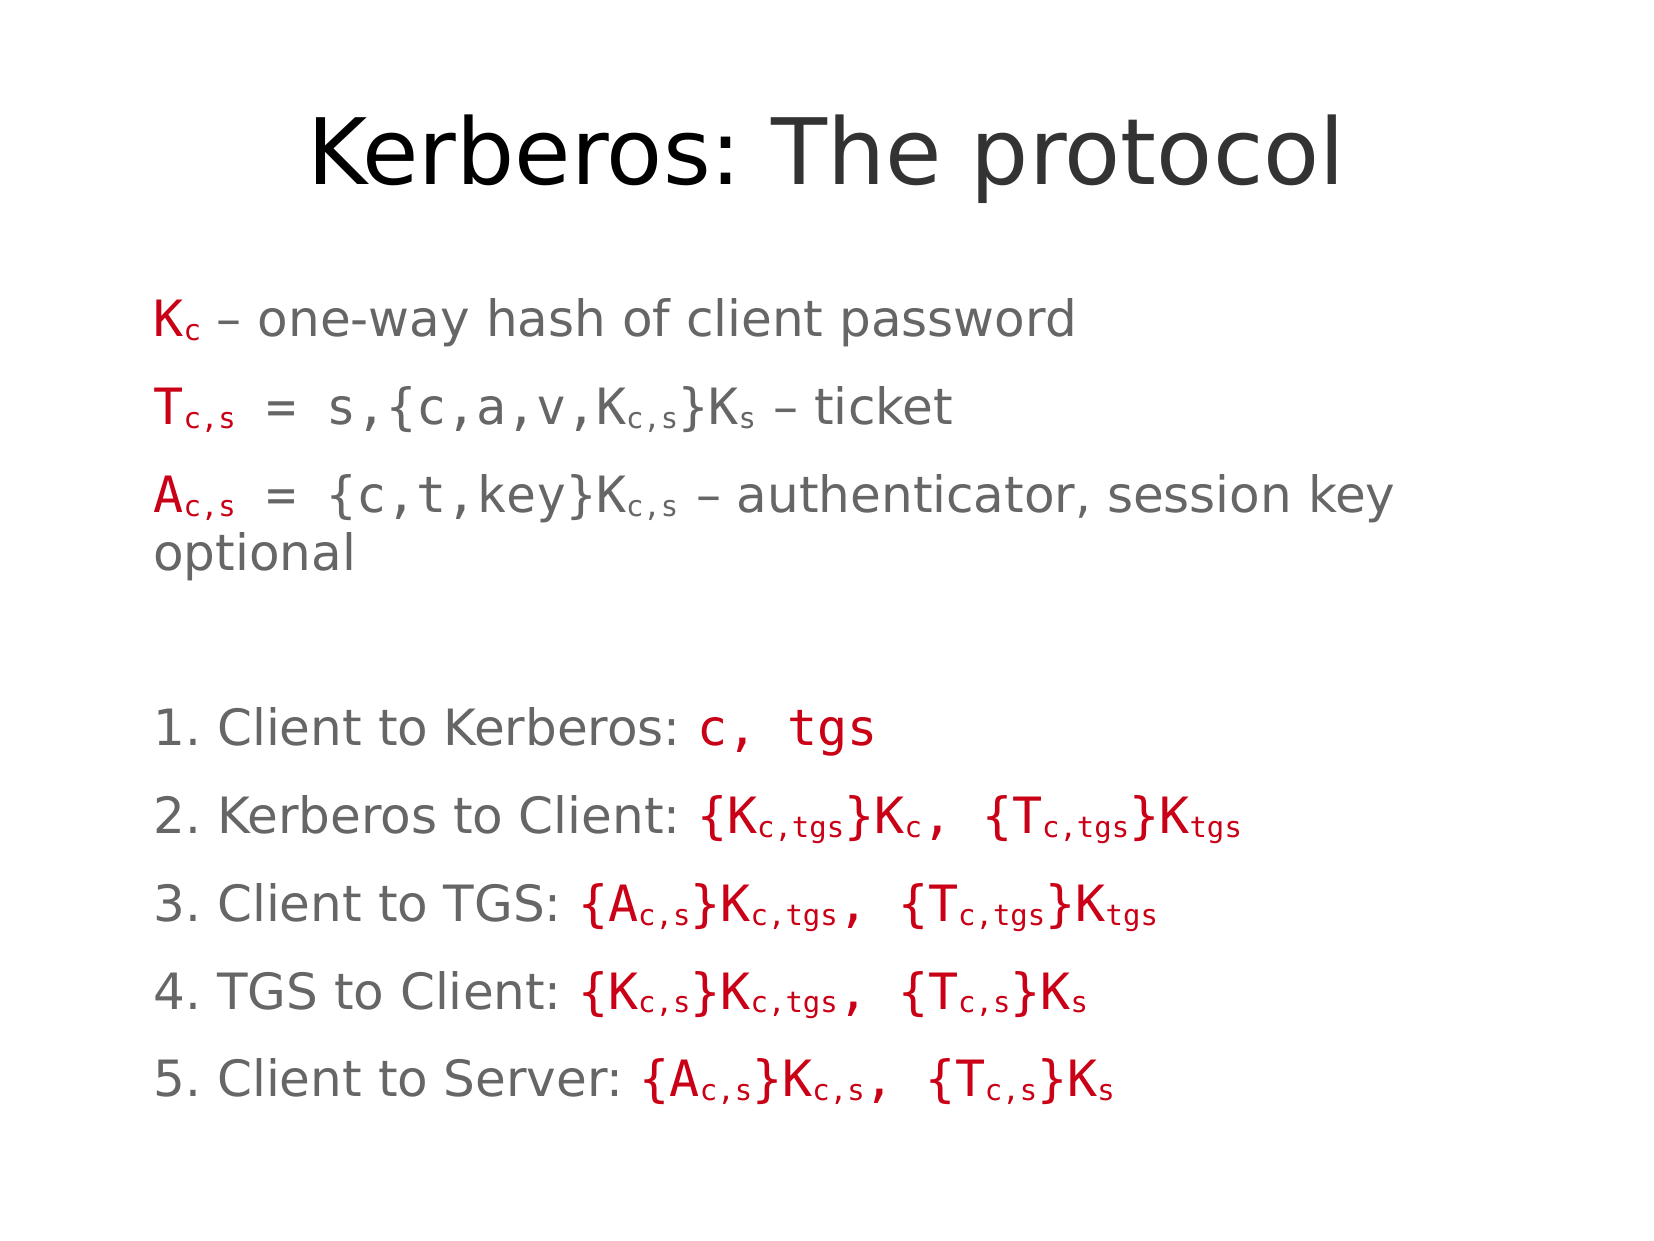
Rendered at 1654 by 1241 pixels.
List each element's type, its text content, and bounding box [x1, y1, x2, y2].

title Kerberos: The protocol [82, 49, 1571, 257]
list Kc – one-way hash of client password Tc,s = s,{c,a,v,Kc,s}Ks – ticket Ac,s = {c,t,key}Kc,s – authenticator, session key optional 1. Client to Kerberos: c, tgs 2. Kerberos to Client: {Kc,tgs}Kc, {Tc,tgs}Ktgs 3. Client to TGS: {Ac,s}Kc,tgs, {Tc,tgs}Ktgs 4. TGS to Client: {Kc,s}Kc,tgs, {Tc,s}Ks 5. Client to Server: {Ac,s}Kc,s, {Tc,s}Ks [82, 290, 1571, 1109]
